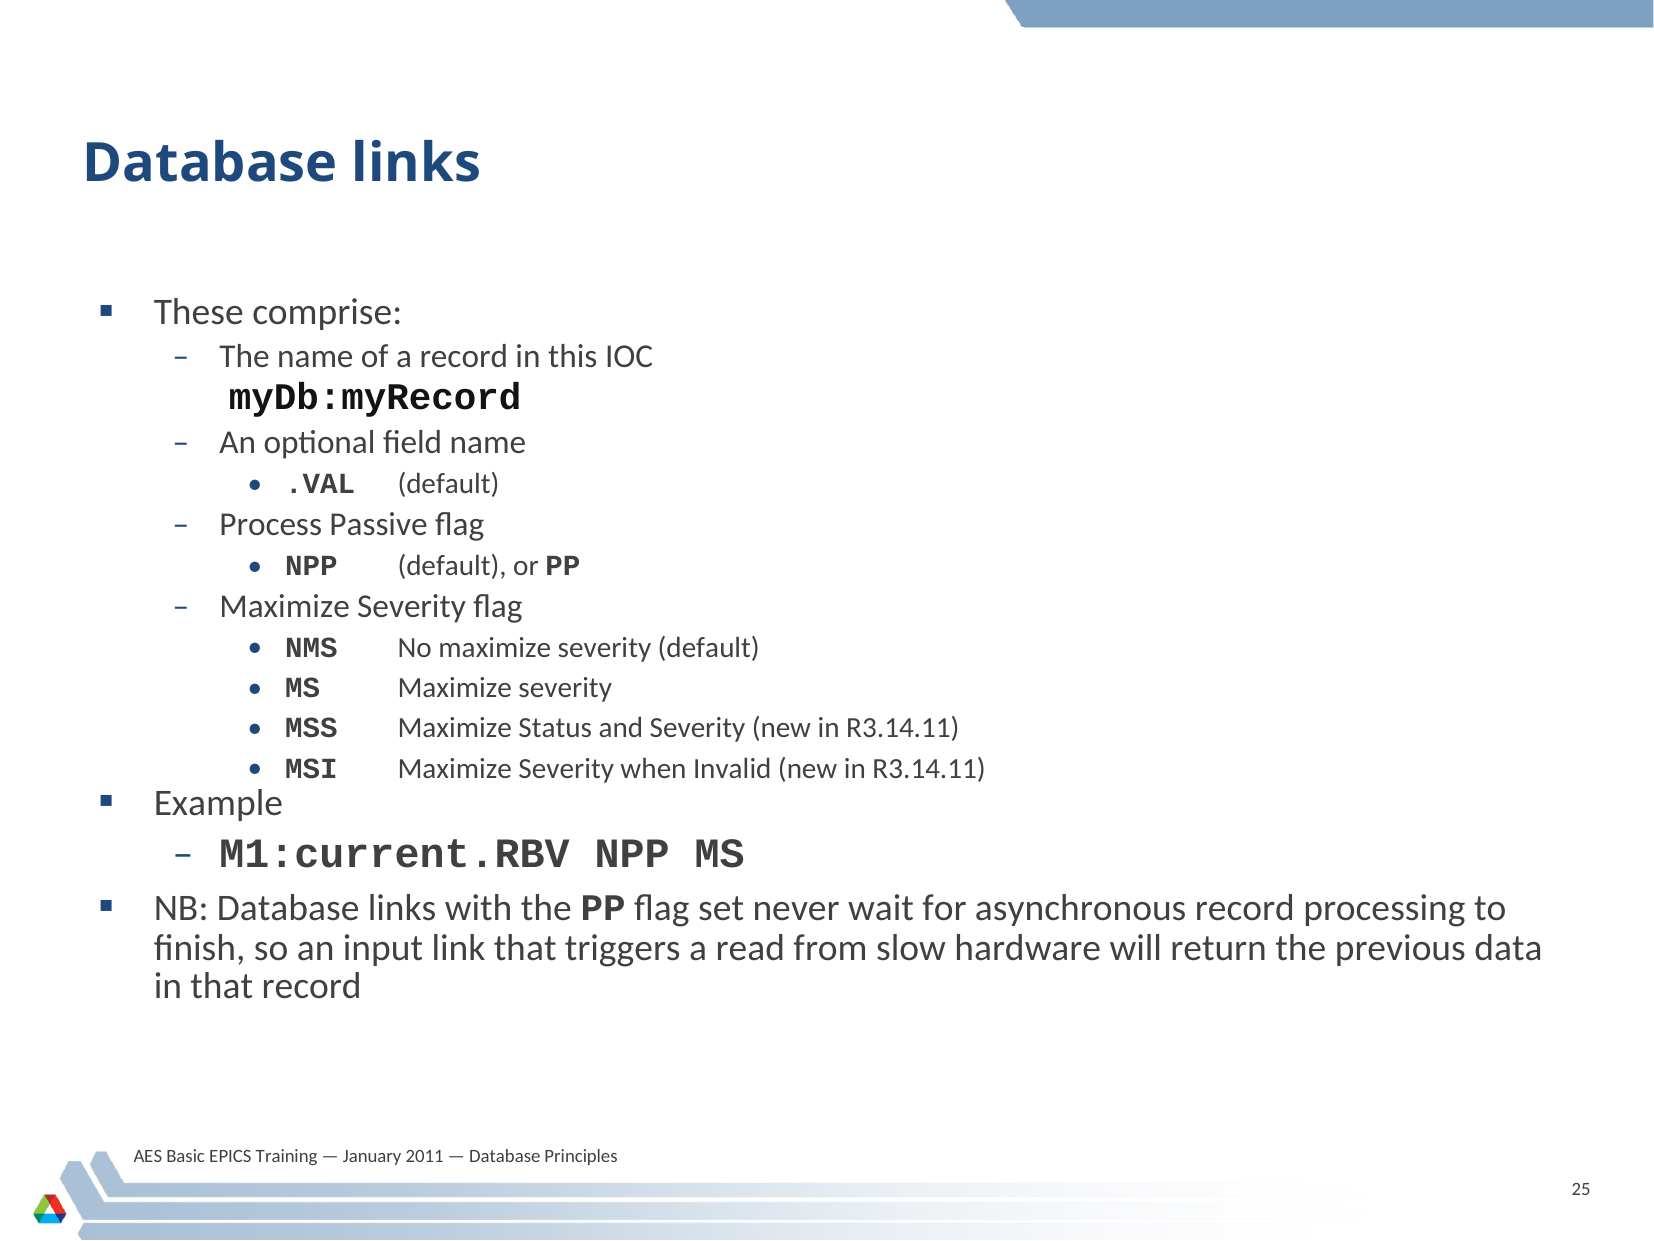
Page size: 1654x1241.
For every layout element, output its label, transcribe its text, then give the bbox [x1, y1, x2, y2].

picture [0, 1143, 1654, 1240]
title Database links [82, 128, 1571, 192]
list These comprise: The name of a record in this IOC myDb:myRecord An optional field name .VAL (default) Process Passive flag NPP (default), or PP Maximize Severity flag NMS No maximize severity (default) MS Maximize severity MSS Maximize Status and Severity (new in R3.14.11) MSI Maximize Severity when Invalid (new in R3.14.11) Example M1:current.RBV NPP MS NB: Database links with the PP flag set never wait for asynchronous record processing to finish, so an input link that triggers a read from slow hardware will return the previous data in that record [82, 289, 1571, 1123]
picture [0, 0, 1654, 29]
